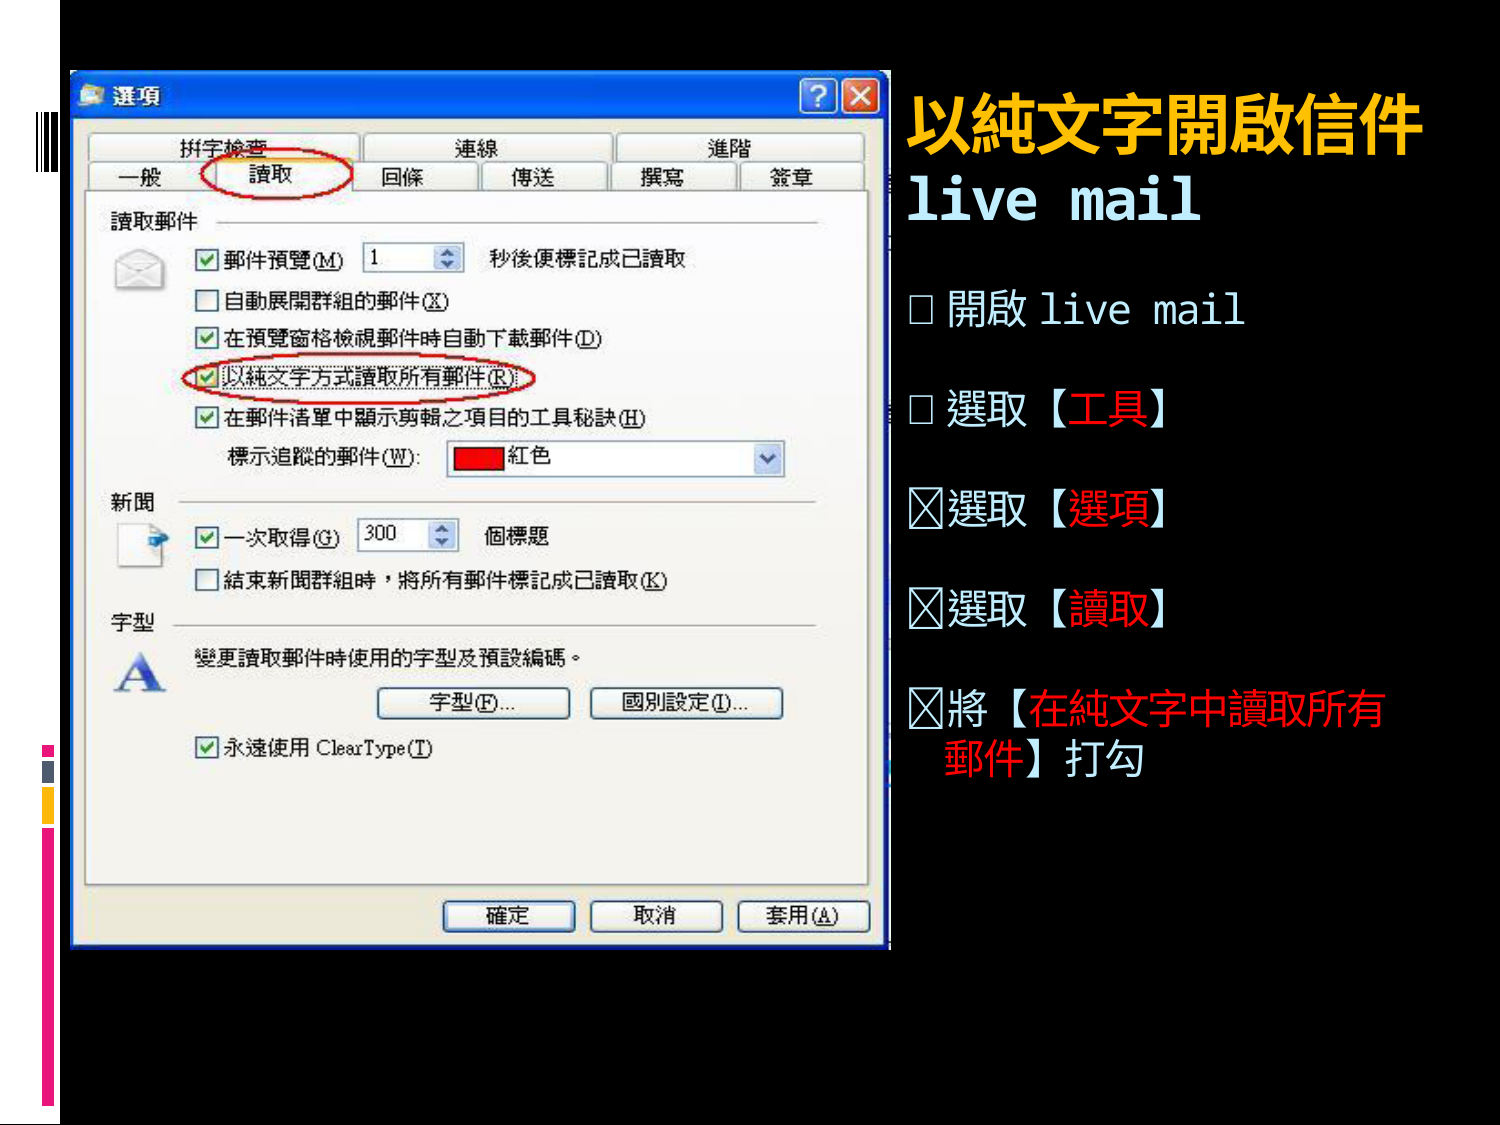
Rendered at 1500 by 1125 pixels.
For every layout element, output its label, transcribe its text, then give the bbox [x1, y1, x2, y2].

title 以純文字開啟信件live mail 開啟live mail 選取【工具】 選取【選項】 選取【讀取】 將【在純文字中讀取所有 郵件】打勾 [890, 75, 1465, 1067]
picture [70, 70, 891, 950]
